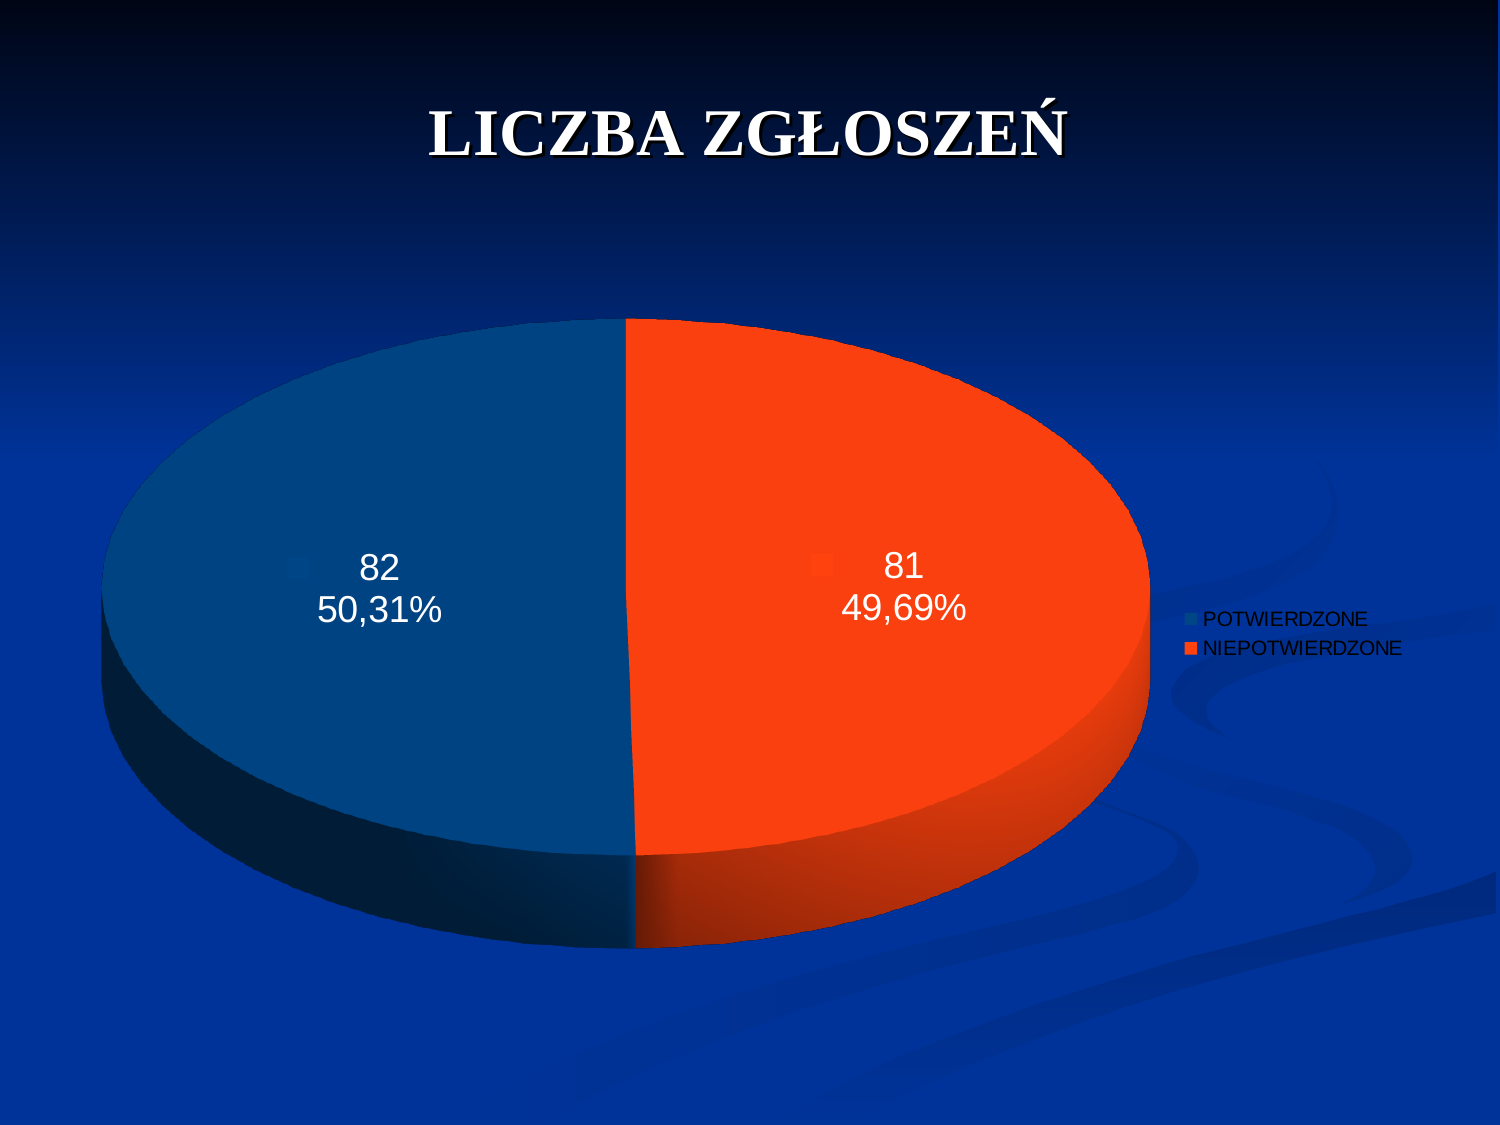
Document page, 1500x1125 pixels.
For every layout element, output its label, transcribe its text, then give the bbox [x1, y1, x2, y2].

title LICZBA ZGŁOSZEŃ [75, 21, 1423, 255]
chart [75, 262, 1423, 1005]
